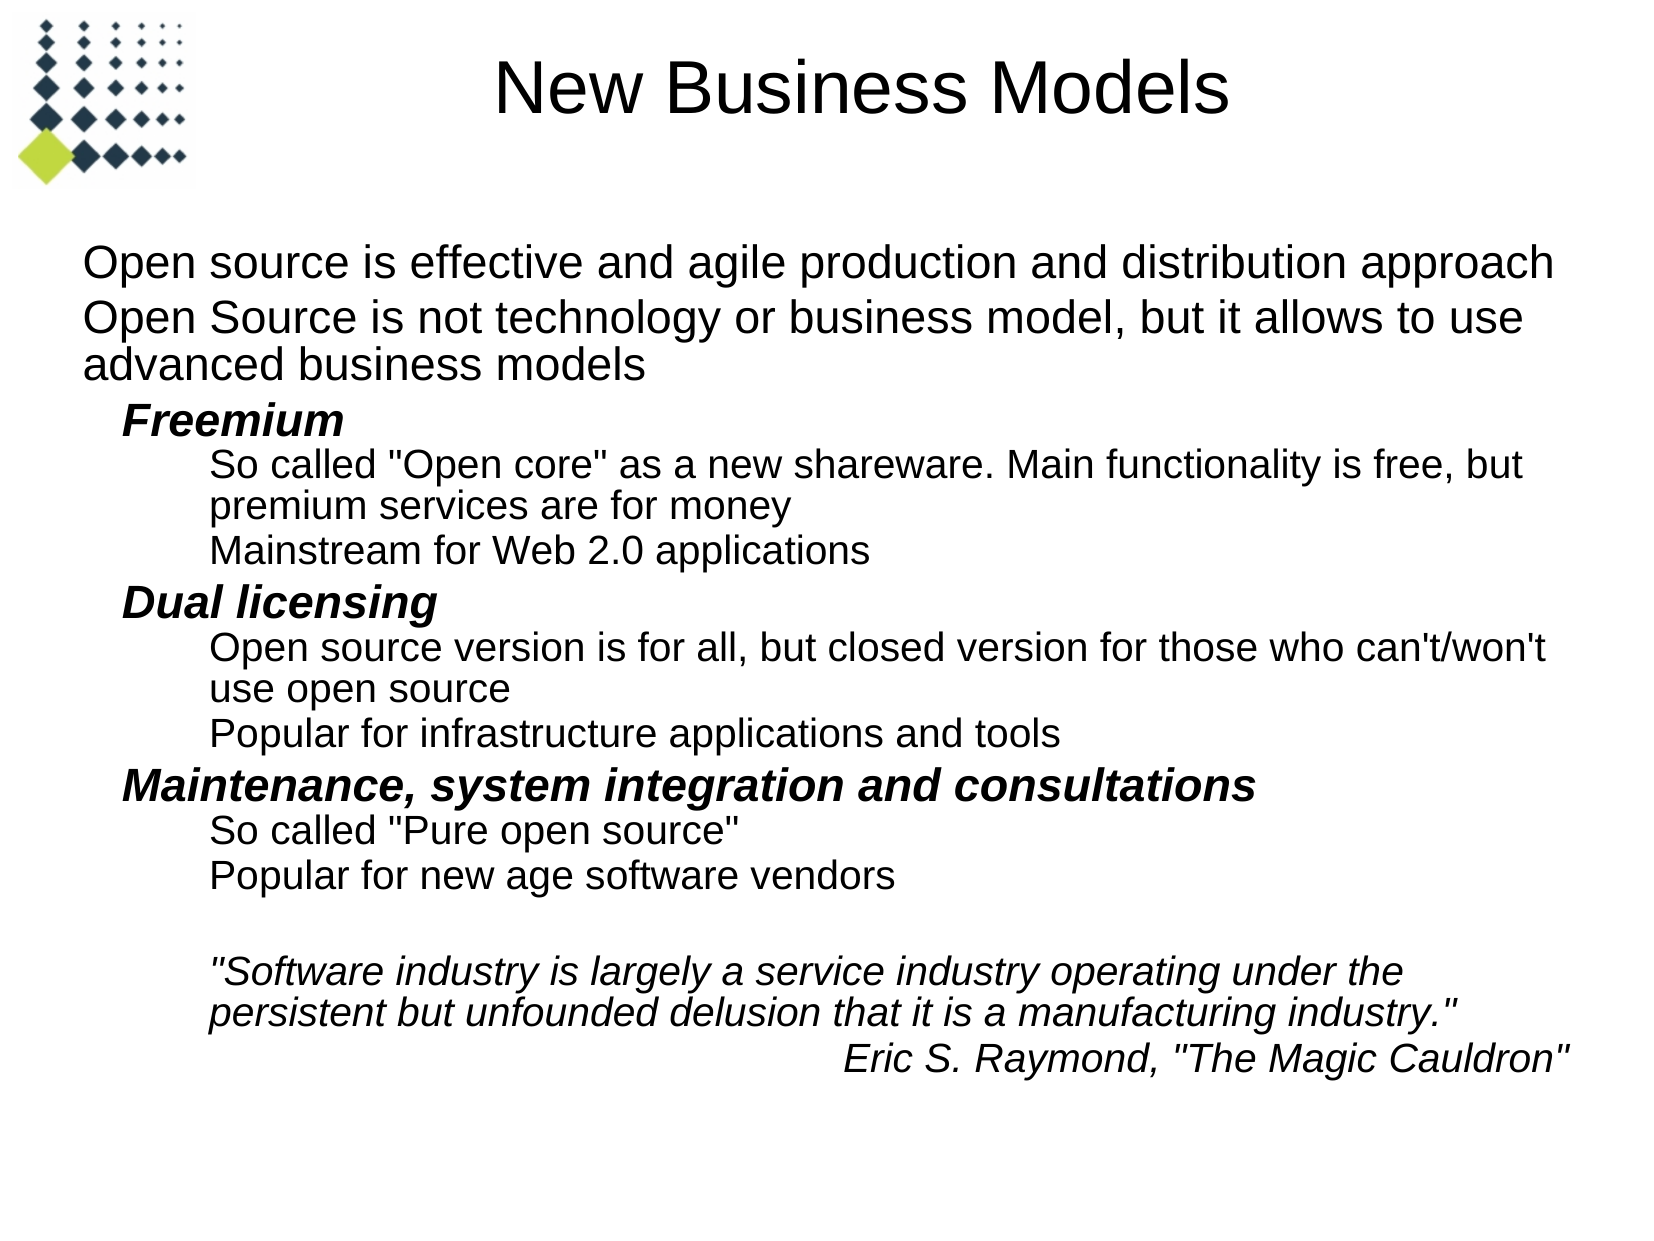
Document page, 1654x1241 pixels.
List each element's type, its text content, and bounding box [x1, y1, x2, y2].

title New Business Models [153, 48, 1571, 133]
picture [12, 12, 196, 189]
list Open source is effective and agile production and distribution approach Open Source is not technology or business model, but it allows to use advanced business models Freemium So called "Open core" as a new shareware. Main functionality is free, but premium services are for money Mainstream for Web 2.0 applications Dual licensing Open source version is for all, but closed version for those who can't/won't use open source Popular for infrastructure applications and tools Maintenance, system integration and consultations So called "Pure open source" Popular for new age software vendors "Software industry is largely a service industry operating under the persistent but unfounded delusion that it is a manufacturing industry." Eric S. Raymond, "The Magic Cauldron" [82, 236, 1569, 1107]
